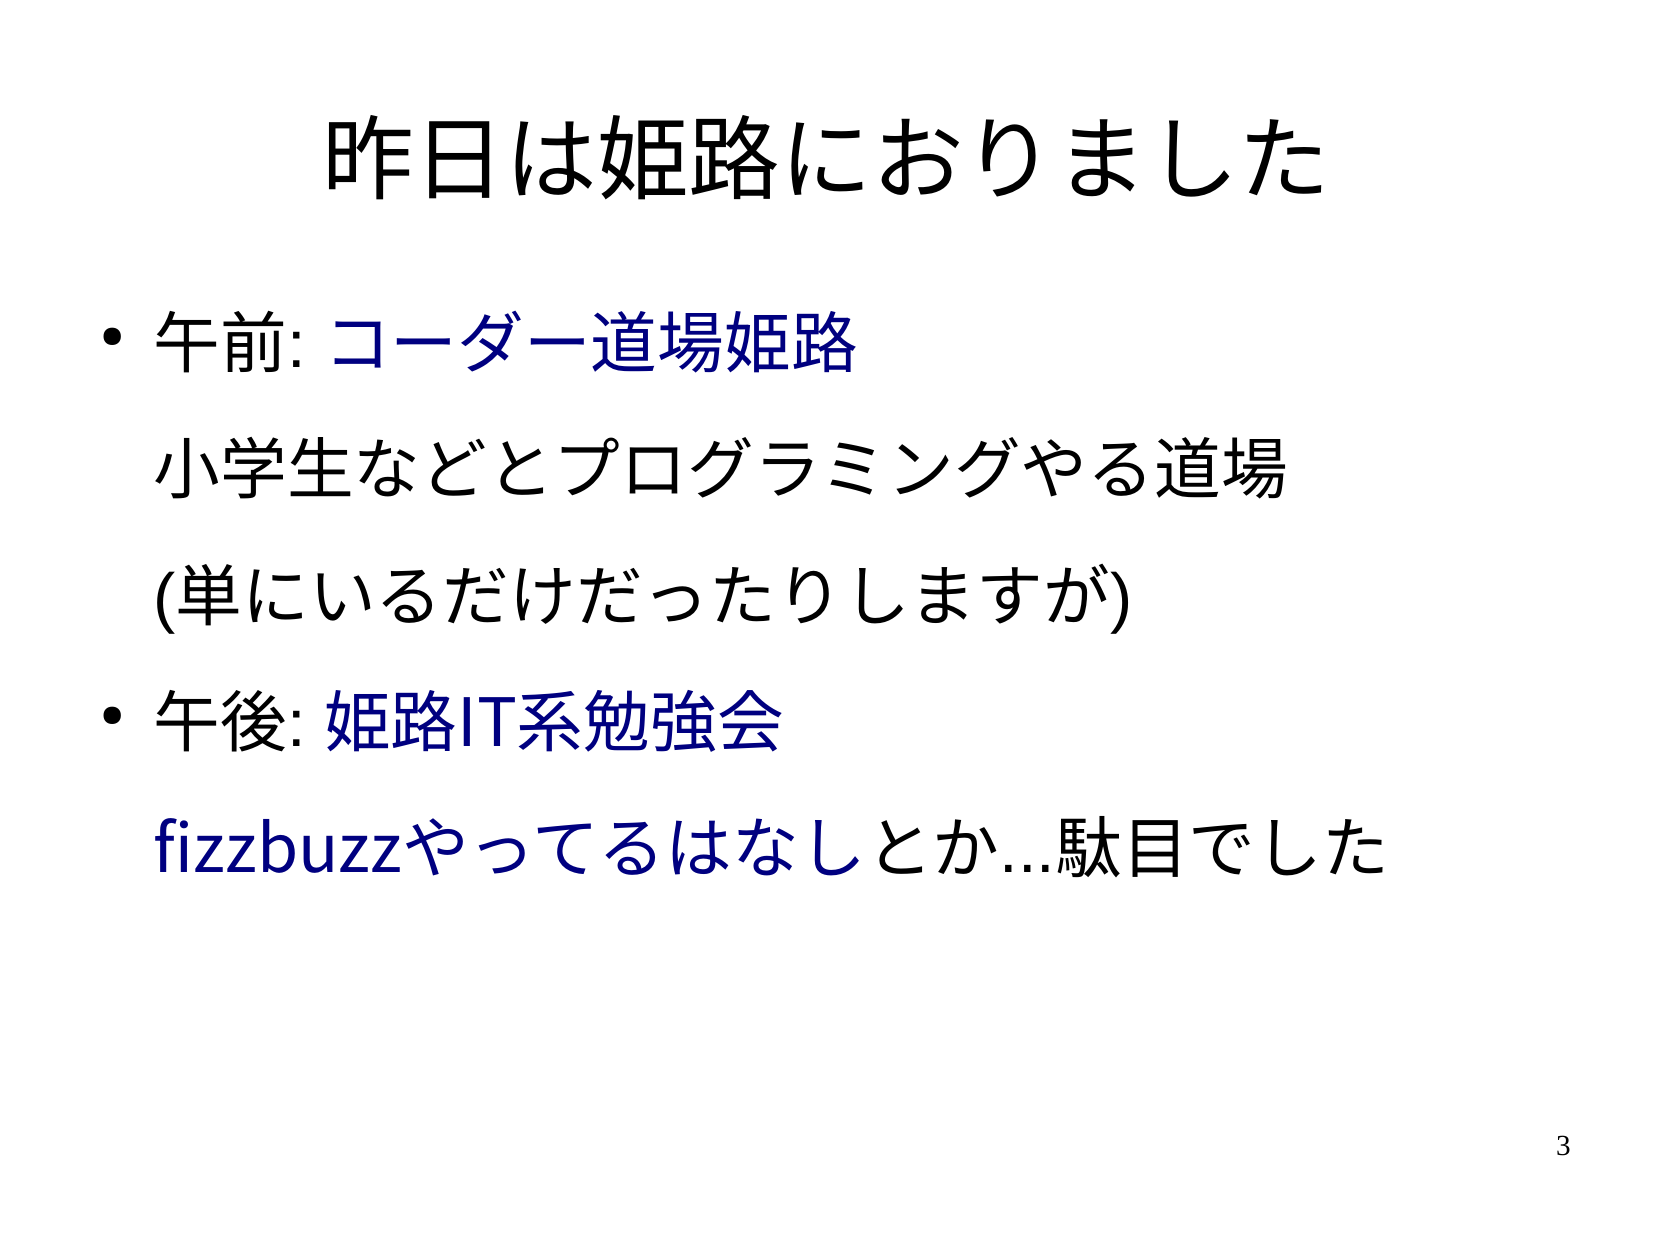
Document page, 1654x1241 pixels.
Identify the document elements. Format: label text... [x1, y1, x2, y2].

list 午前: コーダー道場姫路 小学生などとプログラミングやる道場 (単にいるだけだったりしますが) 午後: 姫路IT系勉強会 fizzbuzzやってるはなしとか...駄目でした [82, 290, 1571, 1010]
title 昨日は姫路におりました [82, 49, 1571, 257]
